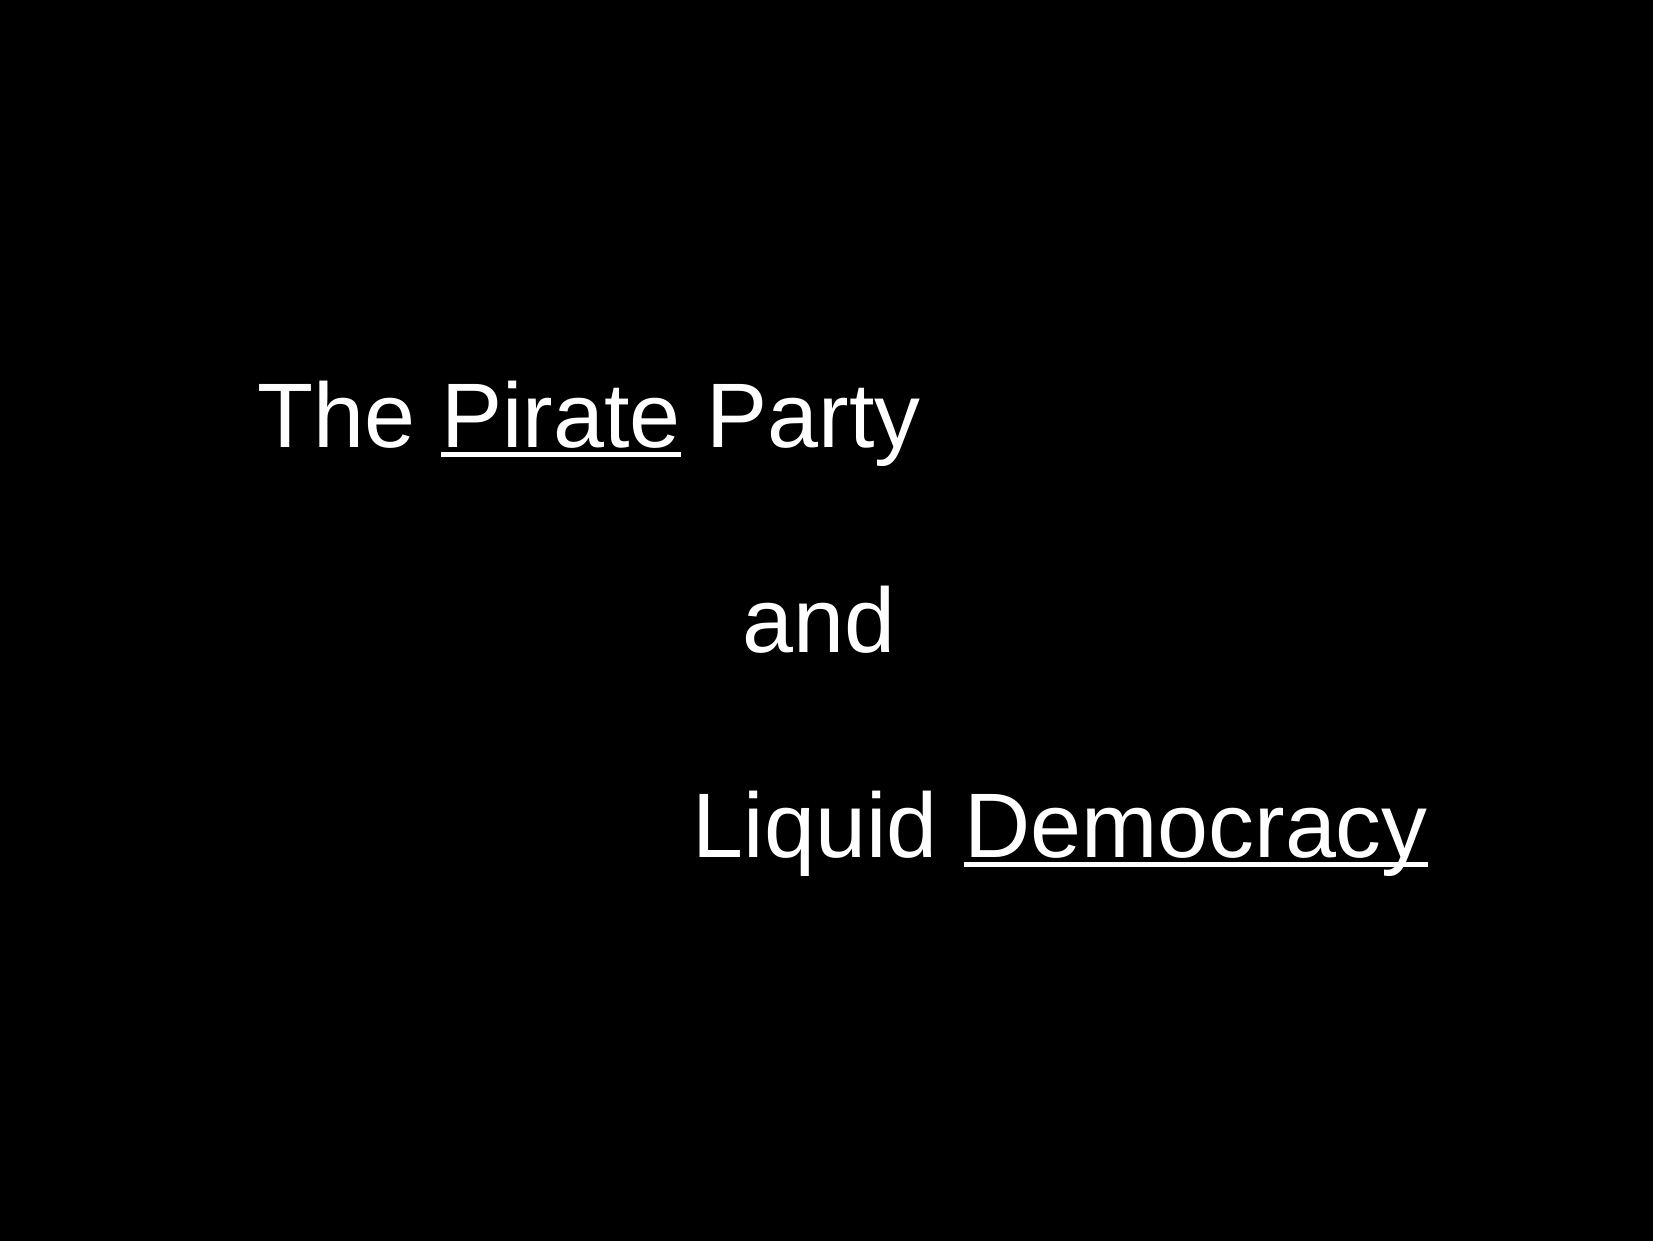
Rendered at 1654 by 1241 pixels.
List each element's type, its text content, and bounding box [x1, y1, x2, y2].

title The Pirate Party and Liquid Democracy [75, 301, 1563, 940]
